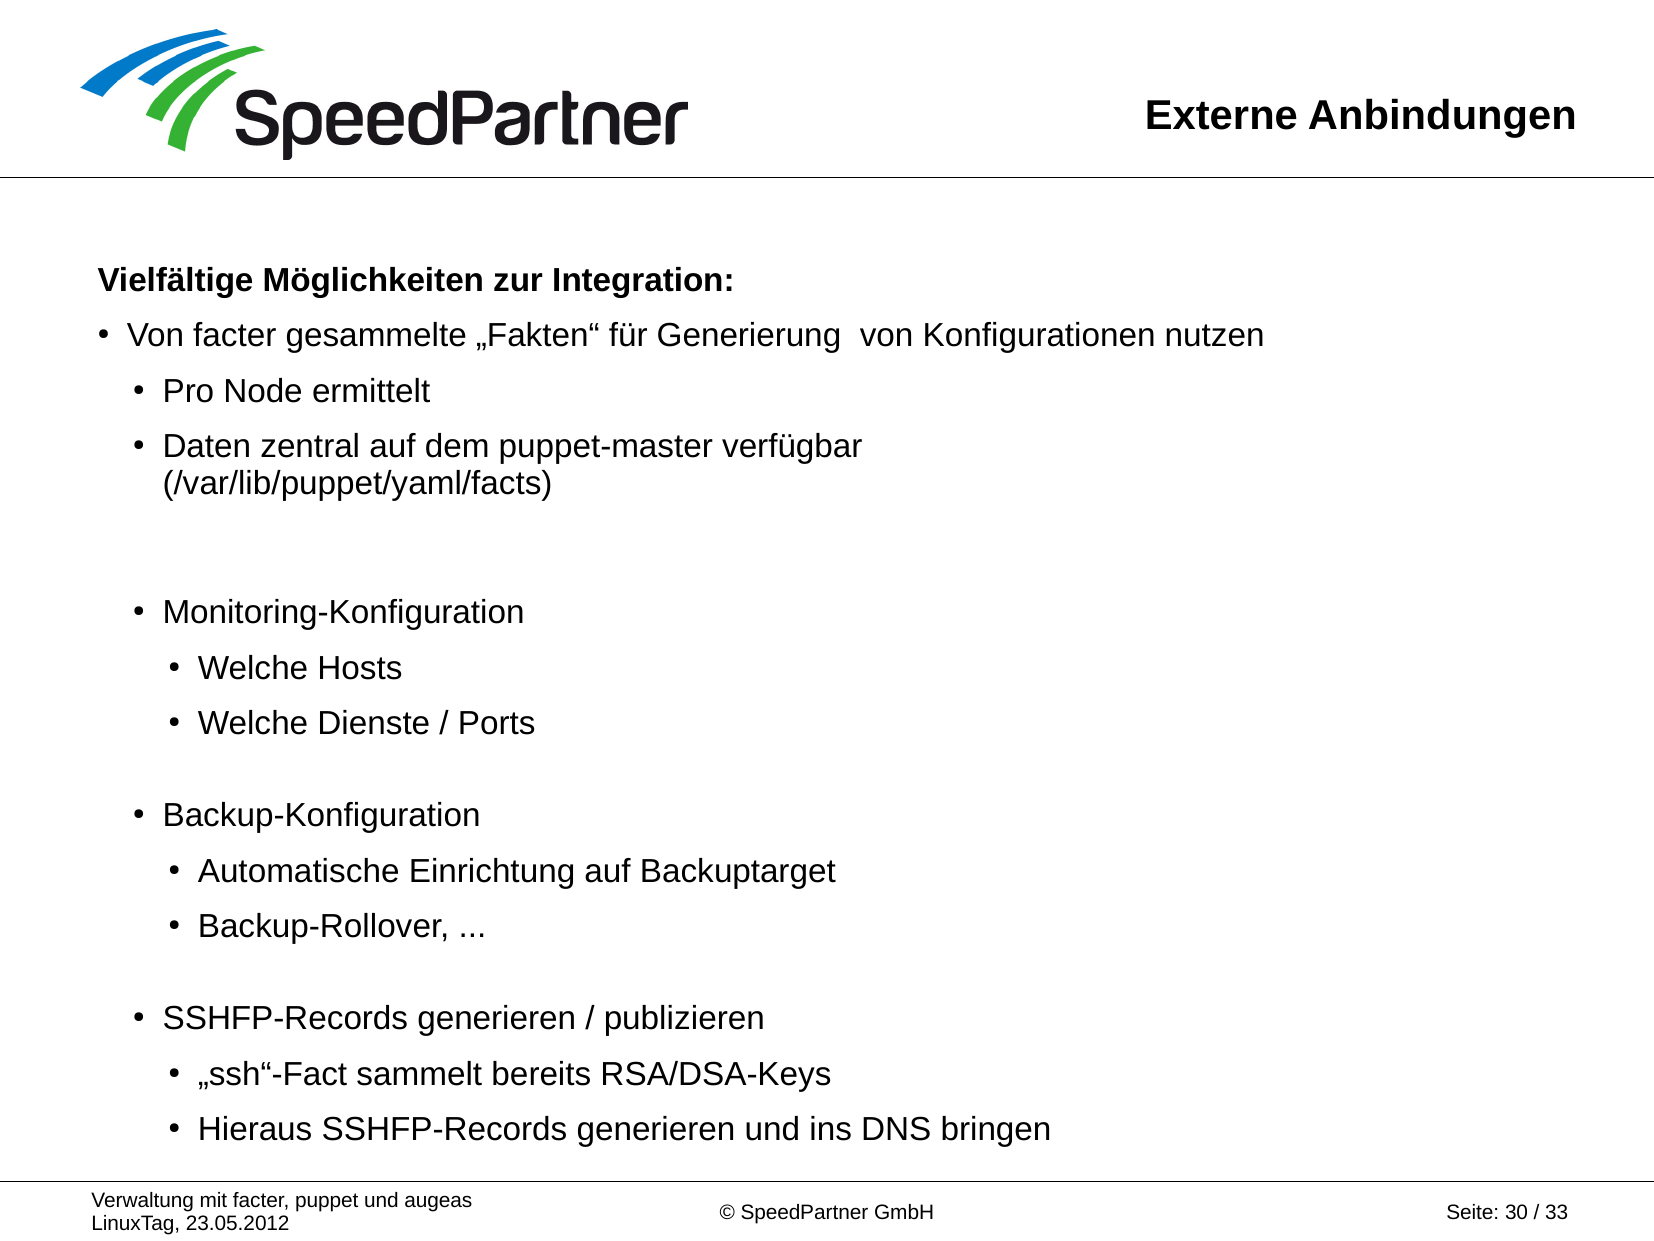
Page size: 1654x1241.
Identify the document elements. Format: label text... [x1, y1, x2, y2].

title Externe Anbindungen [590, 70, 1577, 160]
picture [80, 29, 688, 160]
text_box Vielfältige Möglichkeiten zur Integration: Von facter gesammelte „Fakten“ für Generierung von Konfigurationen nutzen Pro Node ermittelt Daten zentral auf dem puppet-master verfügbar (/var/lib/puppet/yaml/facts) Monitoring-Konfiguration Welche Hosts Welche Dienste / Ports Backup-Konfiguration Automatische Einrichtung auf Backuptarget Backup-Rollover, ... SSHFP-Records generieren / publizieren „ssh“-Fact sammelt bereits RSA/DSA-Keys Hieraus SSHFP-Records generieren und ins DNS bringen [82, 253, 1565, 1177]
